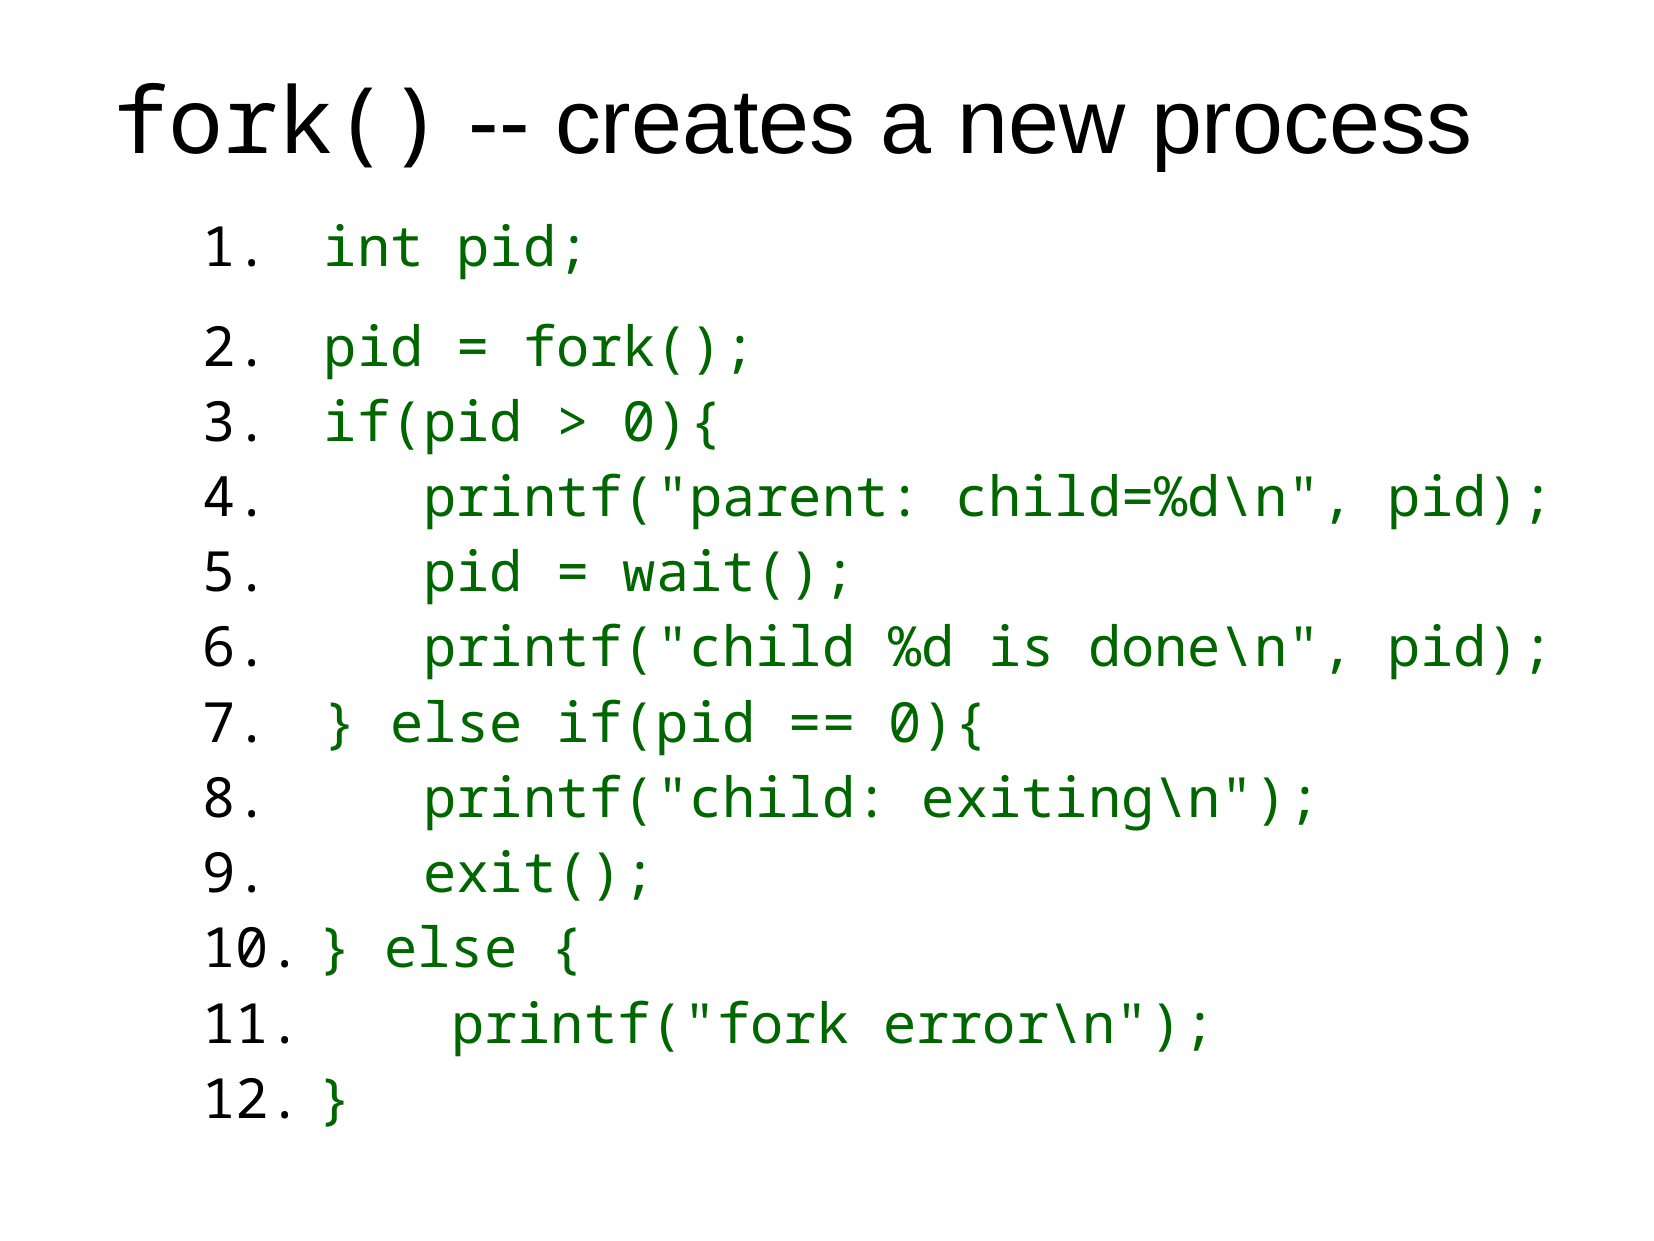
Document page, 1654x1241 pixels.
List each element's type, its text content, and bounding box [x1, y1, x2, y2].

list int pid; pid = fork(); if(pid > 0){ printf("parent: child=%d\n", pid); pid = wait(); printf("child %d is done\n", pid); } else if(pid == 0){ printf("child: exiting\n"); exit(); } else { printf("fork error\n"); } [187, 207, 1571, 1145]
title fork() -- creates a new process [37, 49, 1576, 188]
